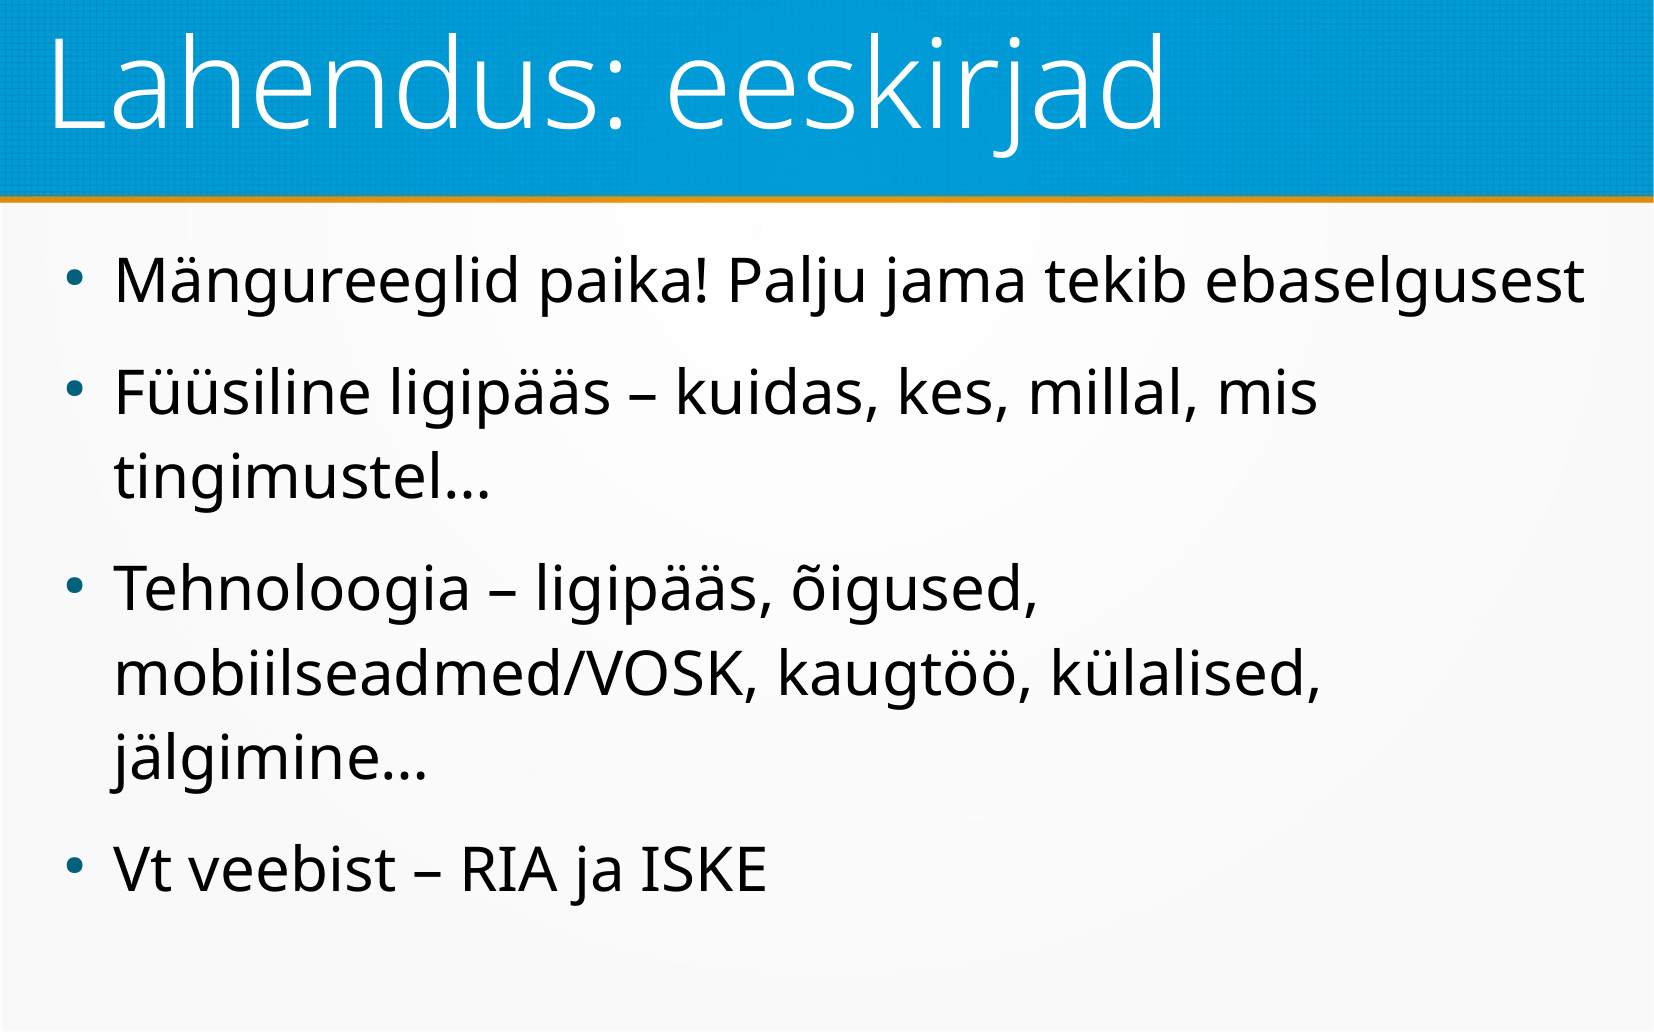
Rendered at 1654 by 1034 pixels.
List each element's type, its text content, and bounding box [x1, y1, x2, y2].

list Mängureeglid paika! Palju jama tekib ebaselgusest Füüsiline ligipääs – kuidas, kes, millal, mis tingimustel… Tehnoloogia – ligipääs, õigused, mobiilseadmed/VOSK, kaugtöö, külalised, jälgimine… Vt veebist – RIA ja ISKE [47, 236, 1607, 1002]
picture [0, 195, 1654, 1034]
title Lahendus: eeskirjad [43, 0, 1619, 166]
